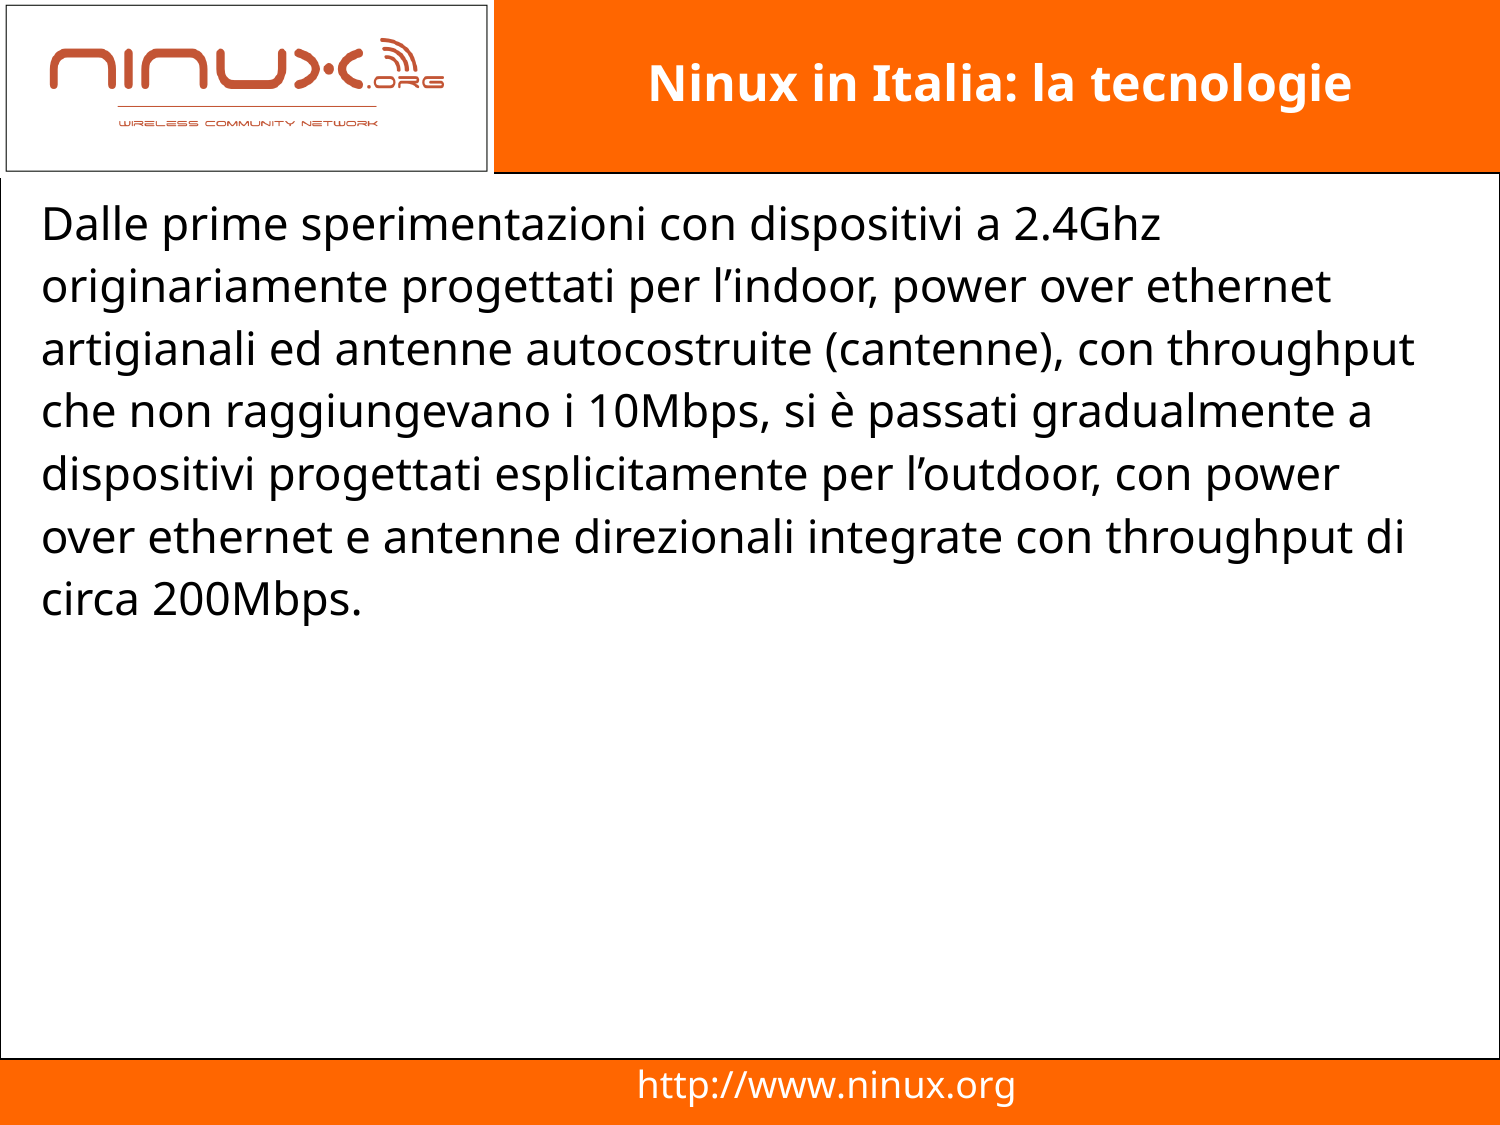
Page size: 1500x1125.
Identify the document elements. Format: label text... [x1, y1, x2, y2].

list Dalle prime sperimentazioni con dispositivi a 2.4Ghz originariamente progettati per l’indoor, power over ethernet artigianali ed antenne autocostruite (cantenne), con throughput che non raggiungevano i 10Mbps, si è passati gradualmente a dispositivi progettati esplicitamente per l’outdoor, con power over ethernet e antenne direzionali integrate con throughput di circa 200Mbps. [25, 183, 1447, 1004]
picture [0, 0, 494, 178]
title Ninux in Italia: la tecnologie [501, 0, 1500, 165]
text_box http://www.ninux.org [621, 1053, 1159, 1125]
